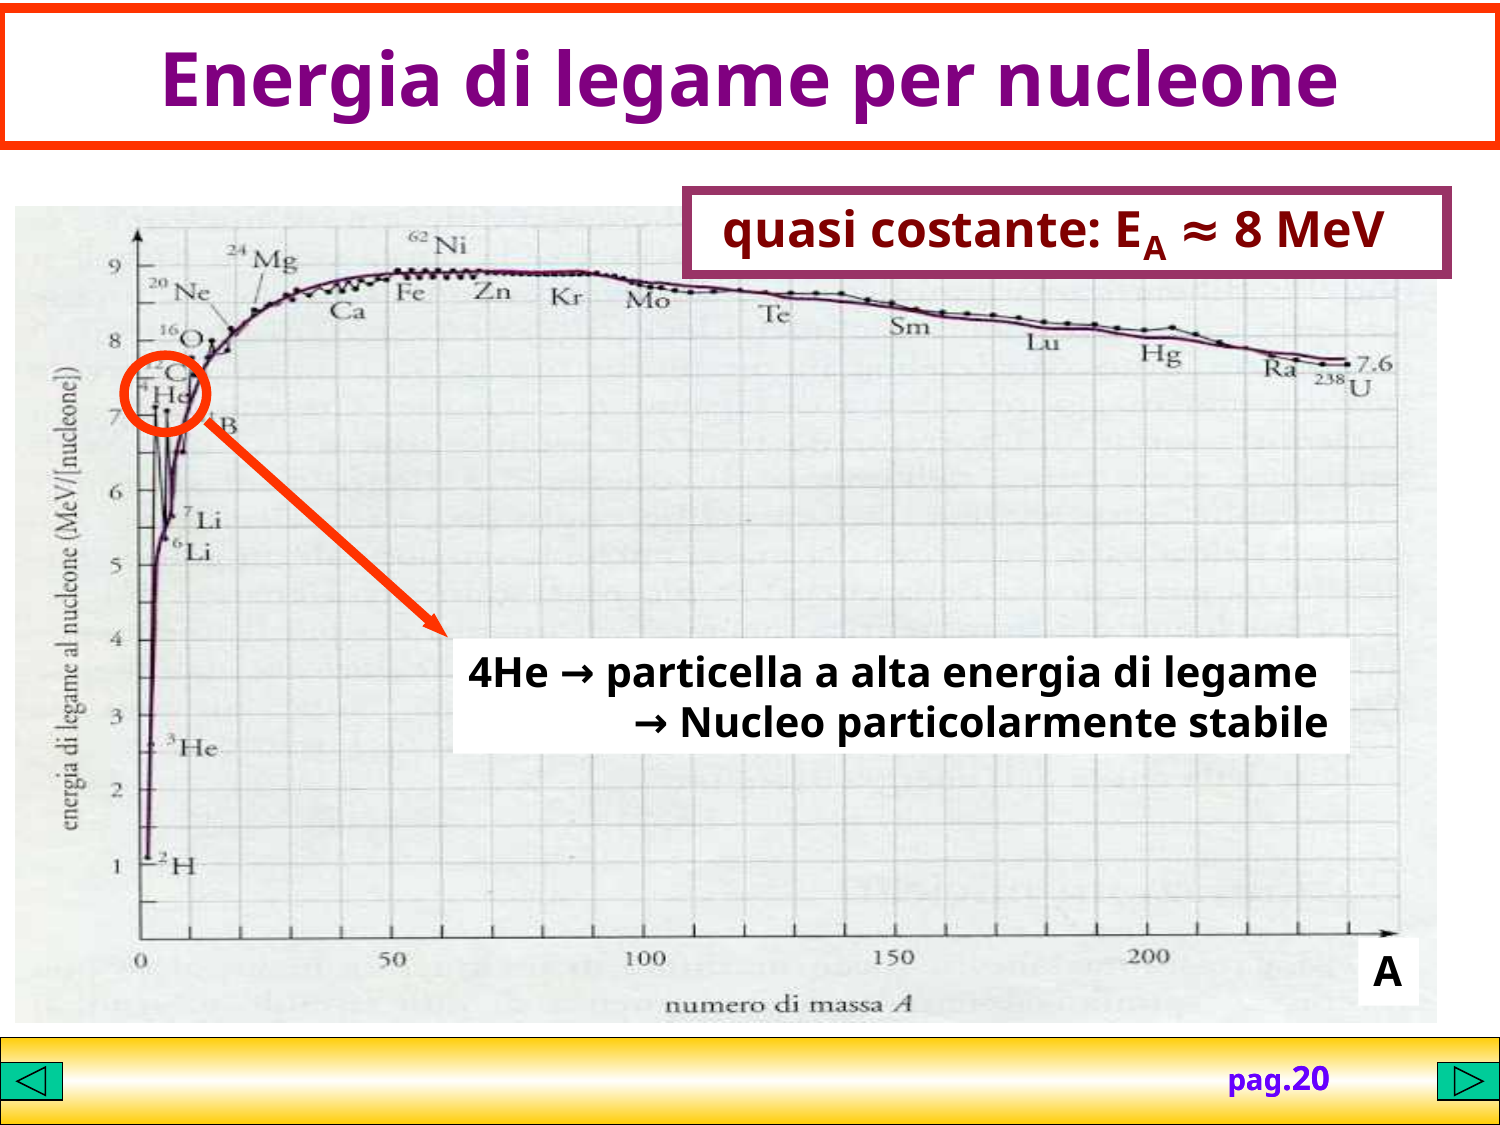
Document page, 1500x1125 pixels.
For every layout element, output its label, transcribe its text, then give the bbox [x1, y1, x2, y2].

text_box pag.<number> [1212, 1050, 1413, 1125]
text_box quasi costante: EA ≈ 8 MeV [686, 190, 1447, 275]
title Energia di legame per nucleone [0, 7, 1500, 146]
text_box 4He → particella a alta energia di legame → Nucleo particolarmente stabile [453, 638, 1350, 754]
picture [15, 206, 1437, 1023]
text_box A [1358, 937, 1419, 1006]
